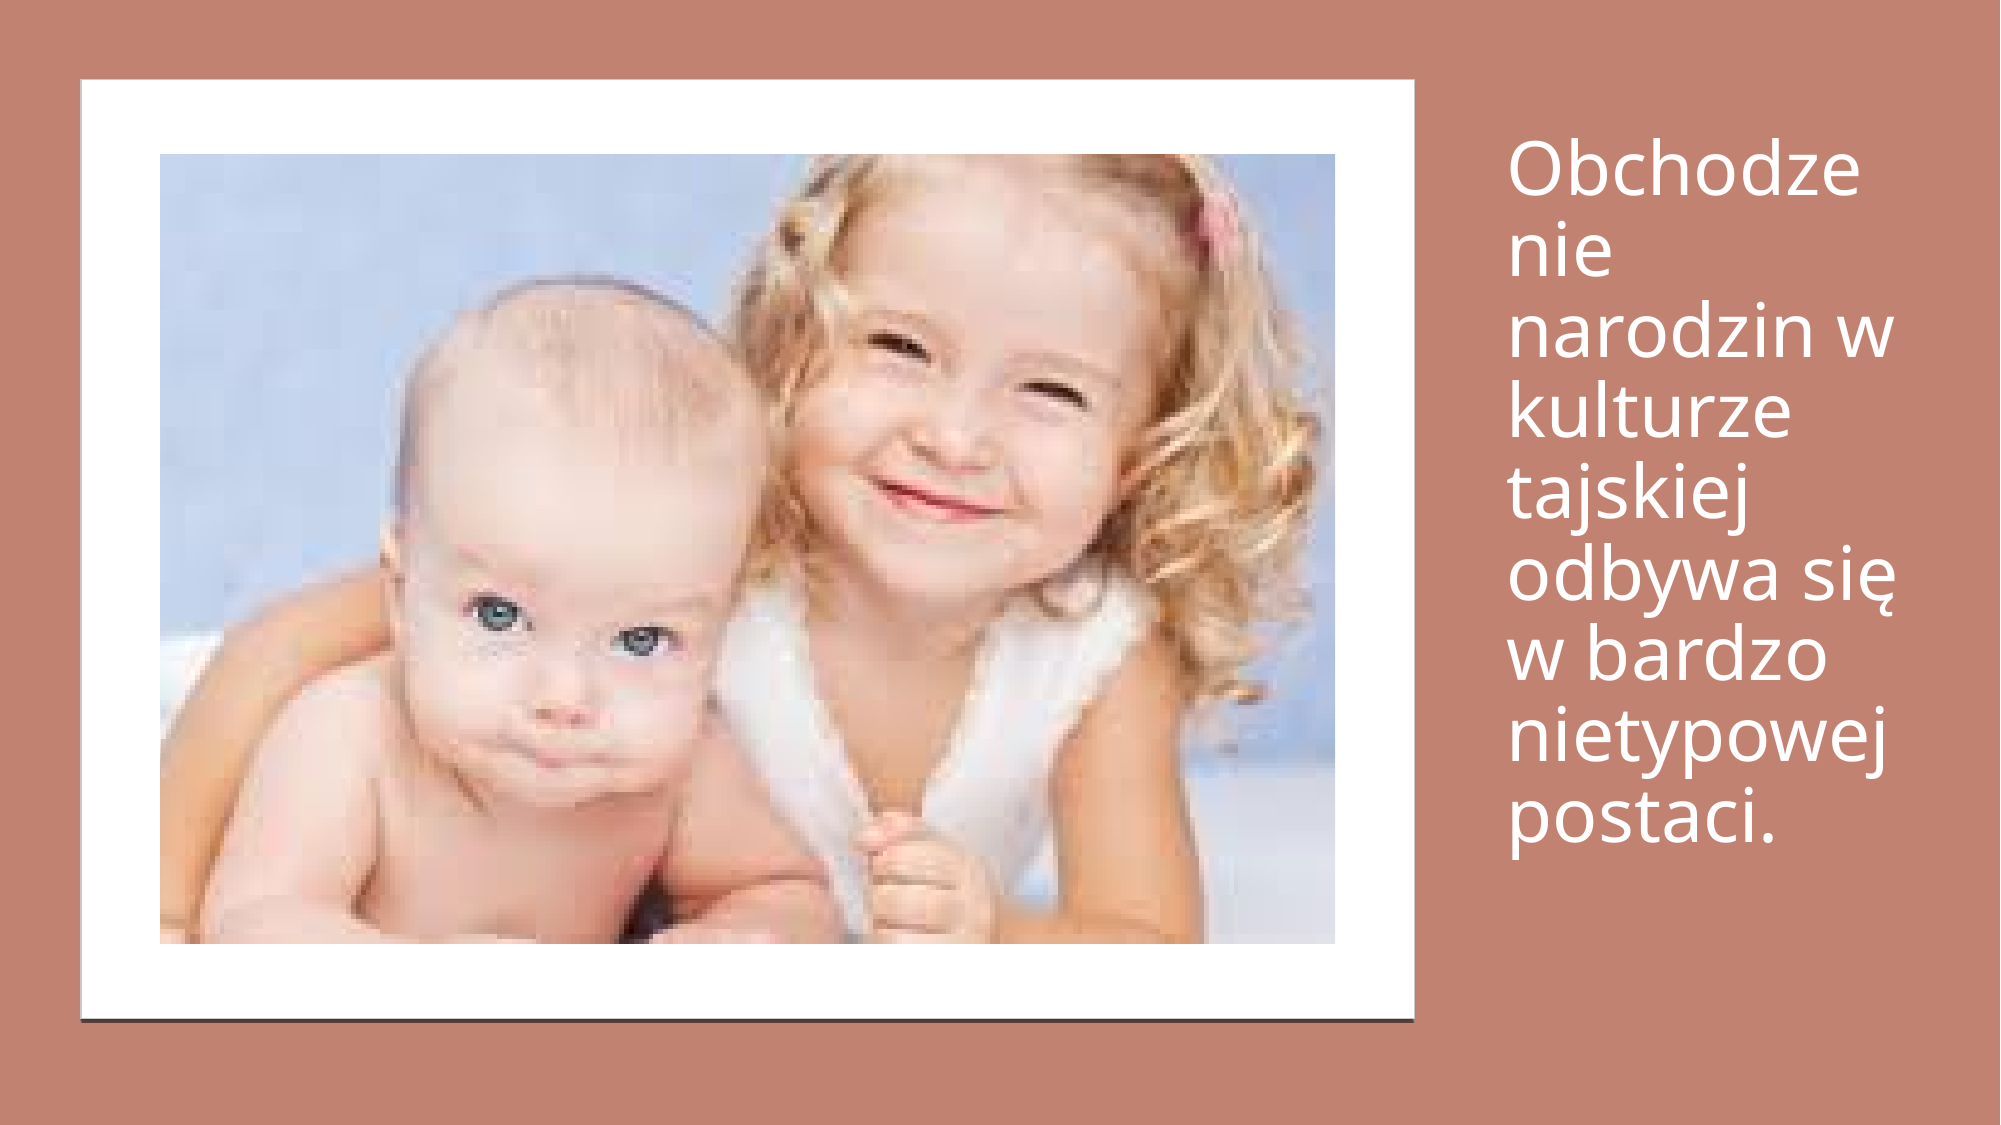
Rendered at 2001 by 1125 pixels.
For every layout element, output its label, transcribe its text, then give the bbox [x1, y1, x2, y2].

picture [160, 154, 1336, 944]
title Obchodzenie narodzin w kulturze tajskiej odbywa się w bardzo nietypowej postaci. [1491, 101, 1921, 888]
text_box [0, 0, 2000, 1125]
